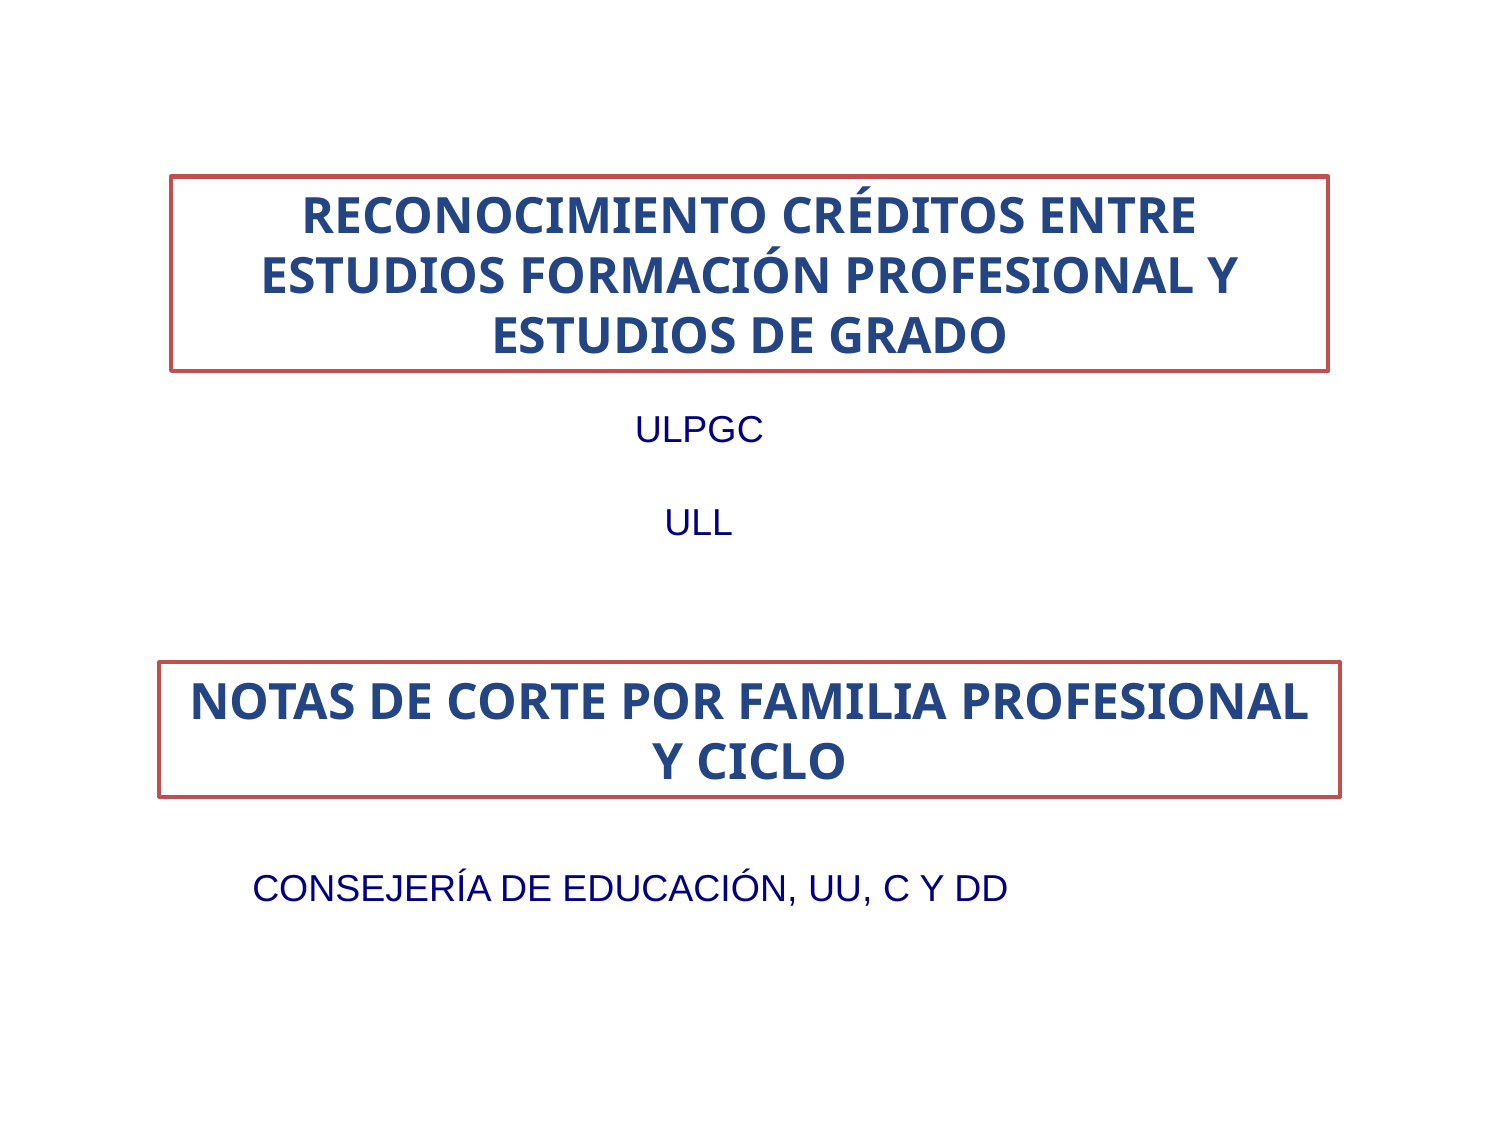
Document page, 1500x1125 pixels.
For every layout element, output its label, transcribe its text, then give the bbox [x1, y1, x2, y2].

text_box ULL [649, 490, 823, 561]
text_box NOTAS DE CORTE POR FAMILIA PROFESIONAL Y CICLO [159, 662, 1341, 797]
text_box ULPGC [620, 397, 886, 473]
text_box CONSEJERÍA DE EDUCACIÓN, UU, C Y DD [237, 856, 1241, 1004]
text_box RECONOCIMIENTO CRÉDITOS ENTRE ESTUDIOS FORMACIÓN PROFESIONAL Y ESTUDIOS DE GRADO [171, 176, 1329, 371]
